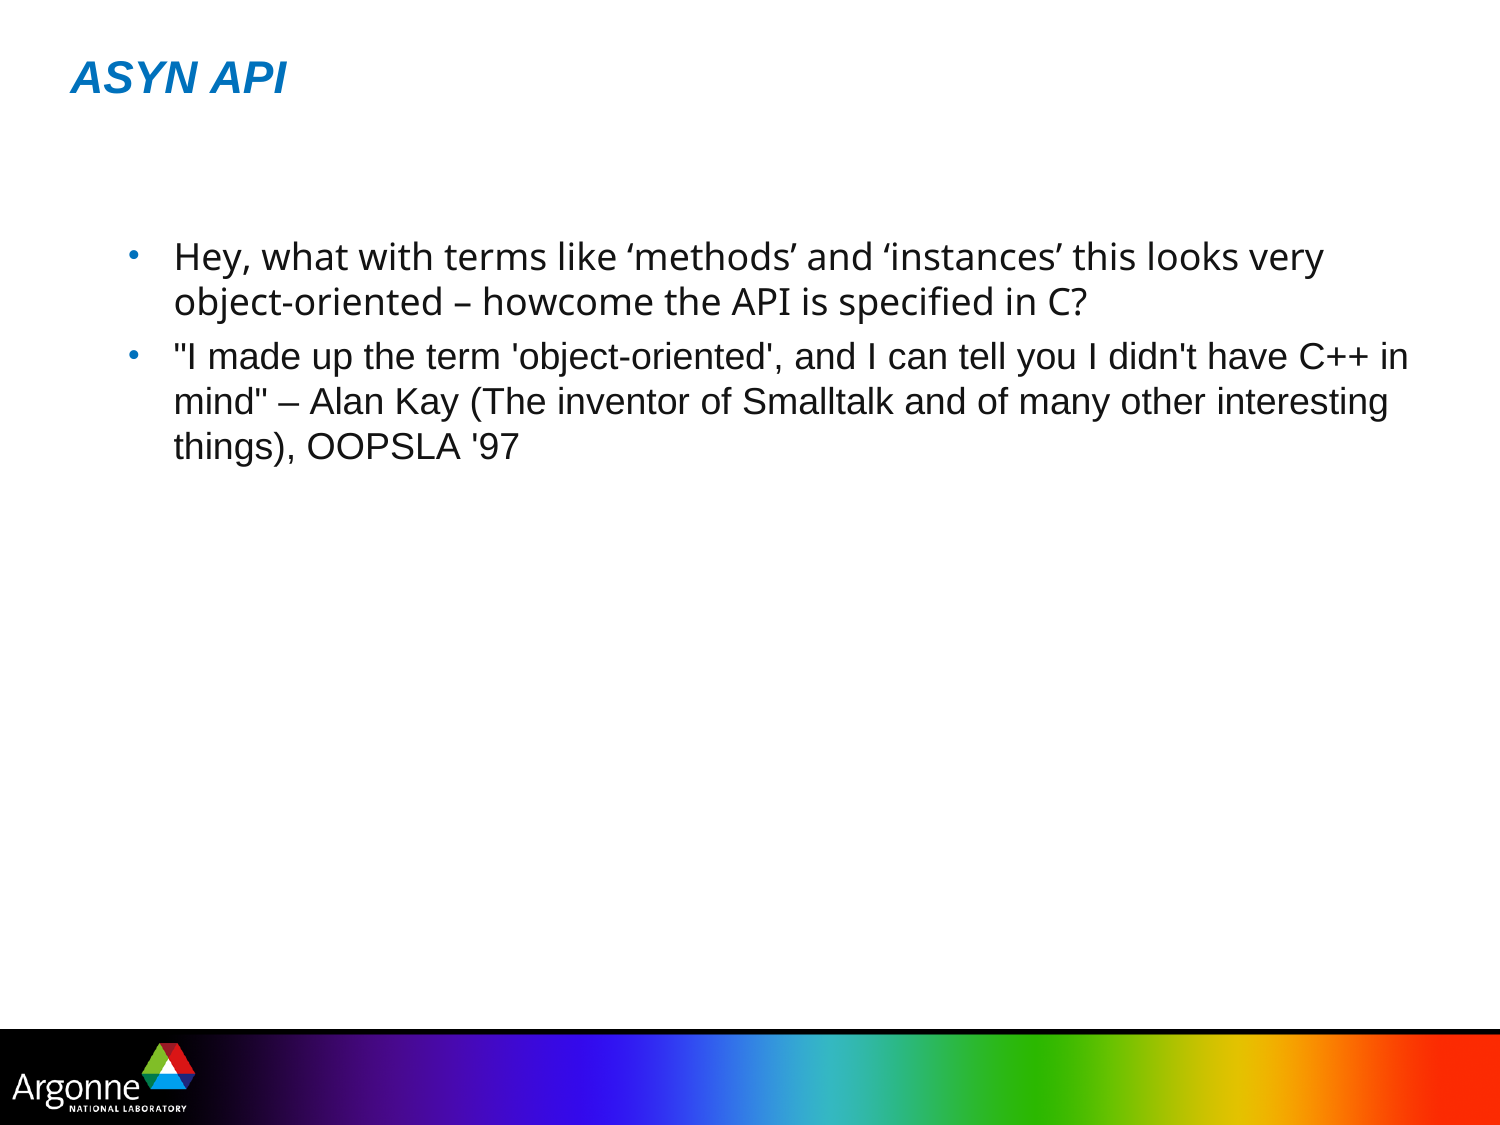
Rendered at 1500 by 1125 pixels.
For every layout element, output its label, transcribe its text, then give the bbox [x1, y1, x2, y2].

picture [0, 1029, 1500, 1125]
title ASYN API [55, 54, 1361, 112]
list Hey, what with terms like ‘methods’ and ‘instances’ this looks very object-oriented – howcome the API is specified in C? "I made up the term 'object-oriented', and I can tell you I didn't have C++ in mind" – Alan Kay (The inventor of Smalltalk and of many other interesting things), OOPSLA '97 [112, 224, 1457, 533]
